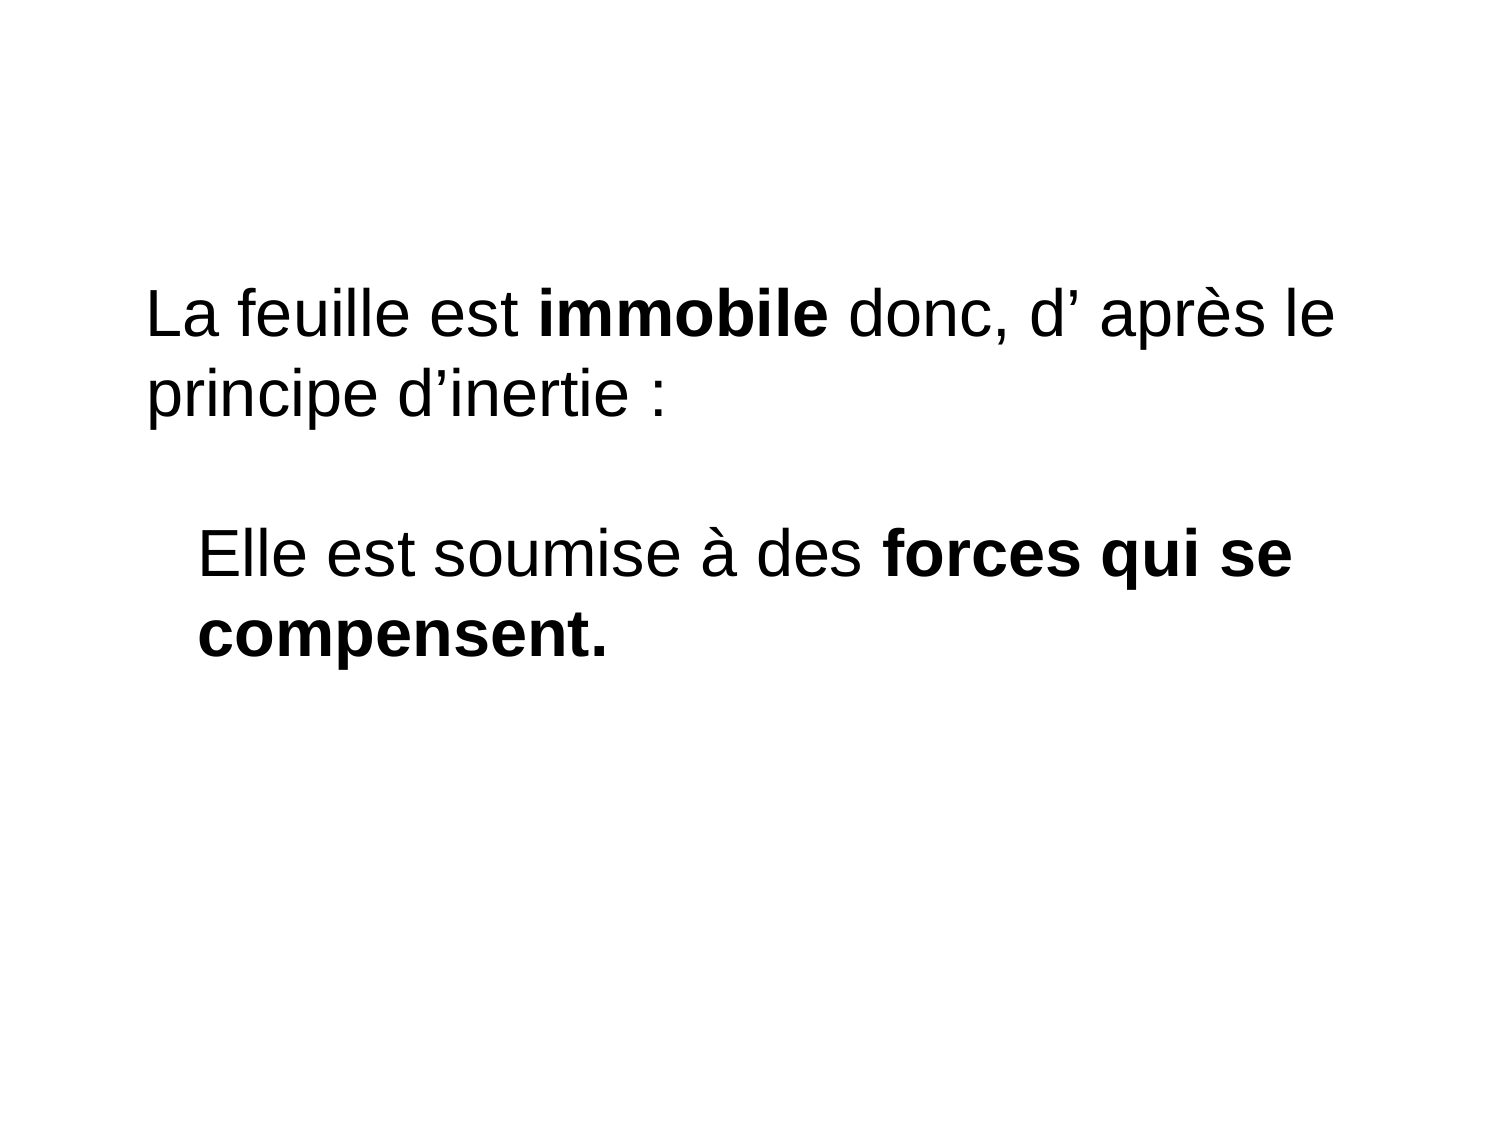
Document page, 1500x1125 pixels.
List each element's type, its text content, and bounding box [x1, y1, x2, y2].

text_box Elle est soumise à des forces qui se compensent. [126, 501, 1388, 678]
list La feuille est immobile donc, d’ après le principe d’inertie : [75, 262, 1426, 535]
